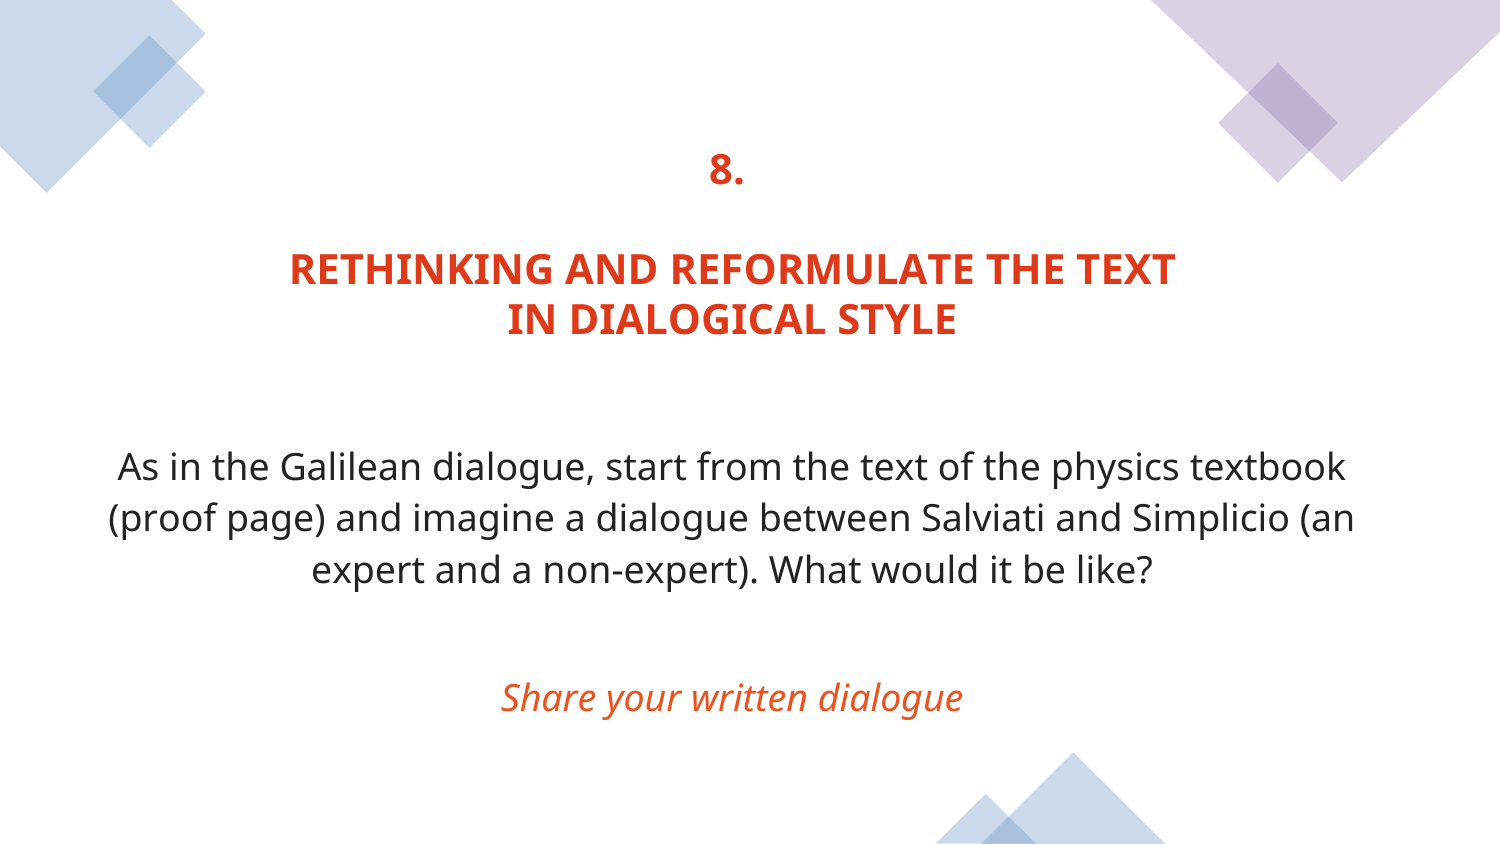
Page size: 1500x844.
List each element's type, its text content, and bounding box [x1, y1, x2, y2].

text_box [0, 0, 1500, 844]
text_box 8. RETHINKING AND REFORMULATE THE TEXT IN DIALOGICAL STYLE As in the Galilean dialogue, start from the text of the physics textbook (proof page) and imagine a dialogue between Salviati and Simplicio (an expert and a non-expert). What would it be like? Share your written dialogue [93, 128, 1412, 844]
